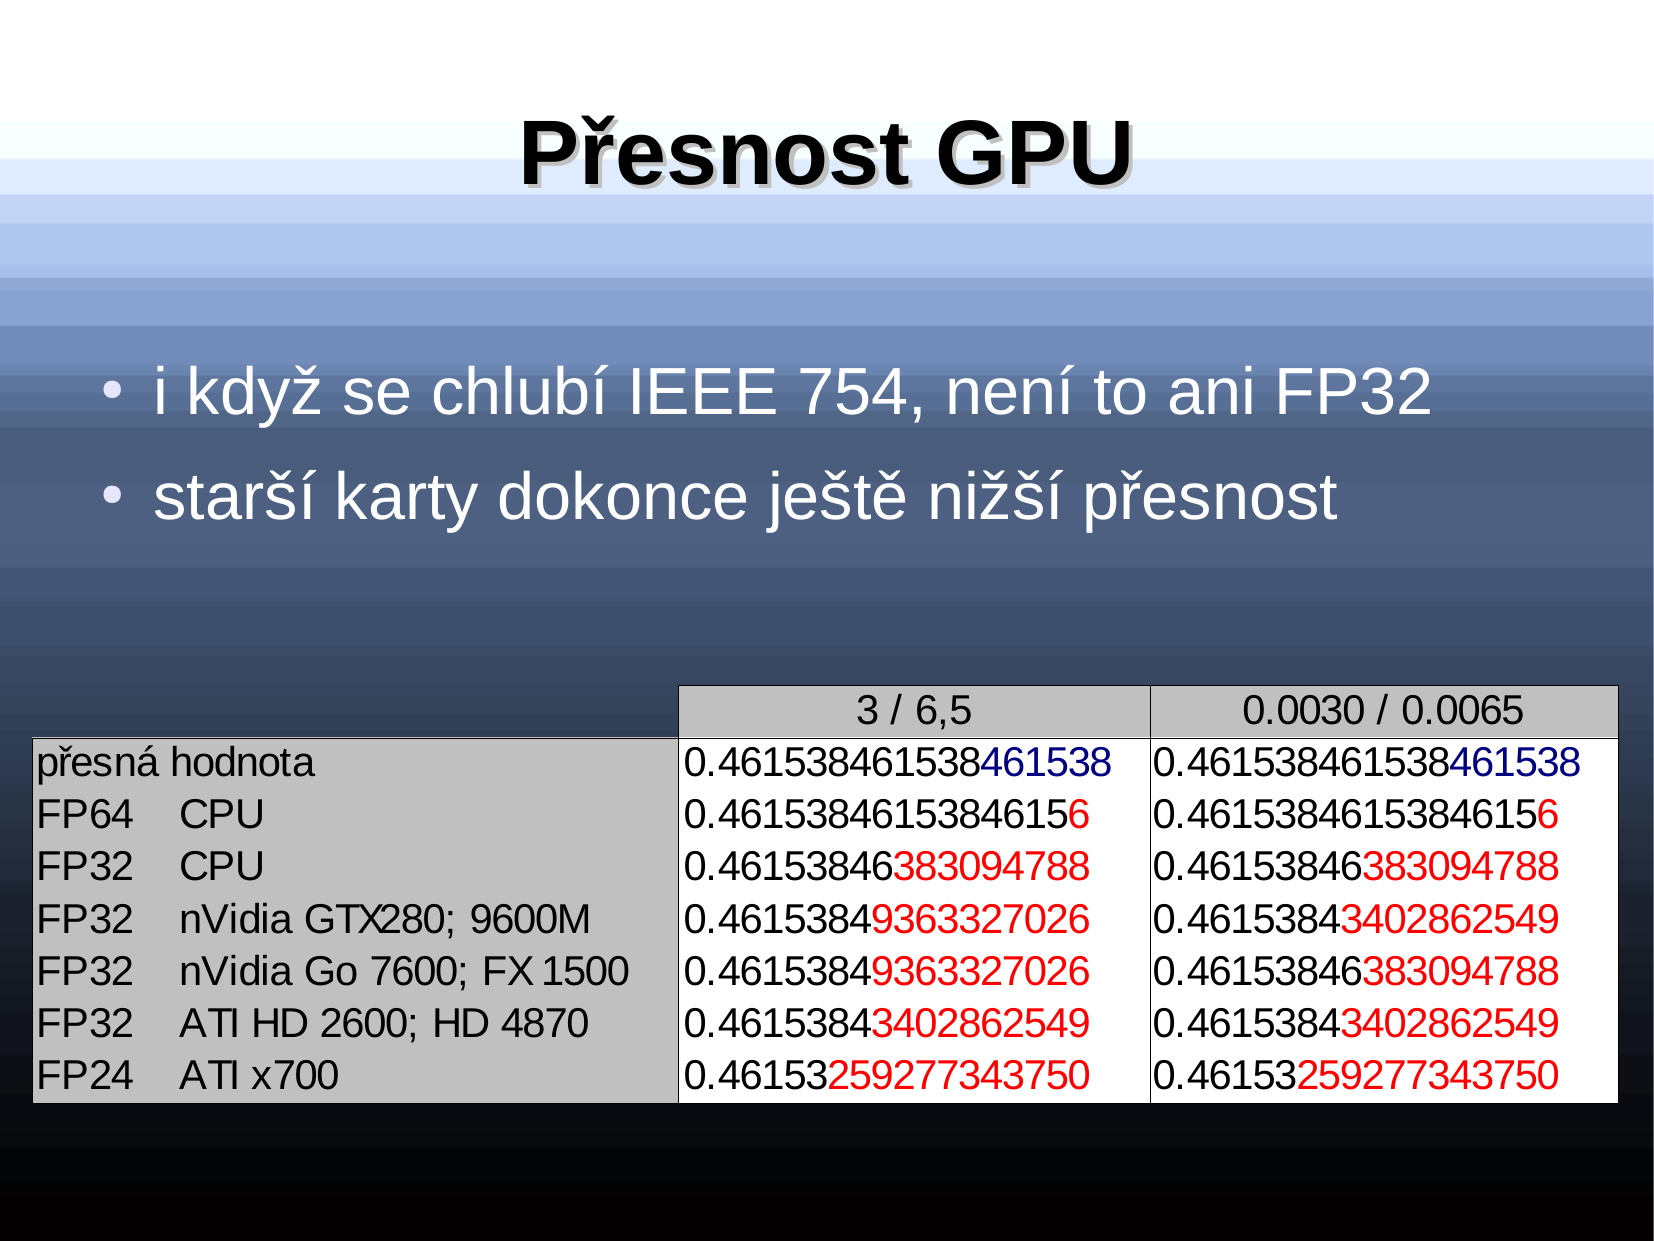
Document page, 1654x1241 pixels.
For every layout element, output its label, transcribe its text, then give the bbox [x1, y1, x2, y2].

picture [0, 0, 1654, 1241]
chart [31, 561, 1622, 1109]
list i když se chlubí IEEE 754, není to ani FP32 starší karty dokonce ještě nižší přesnost [82, 354, 1571, 561]
title Přesnost GPU [82, 49, 1571, 257]
